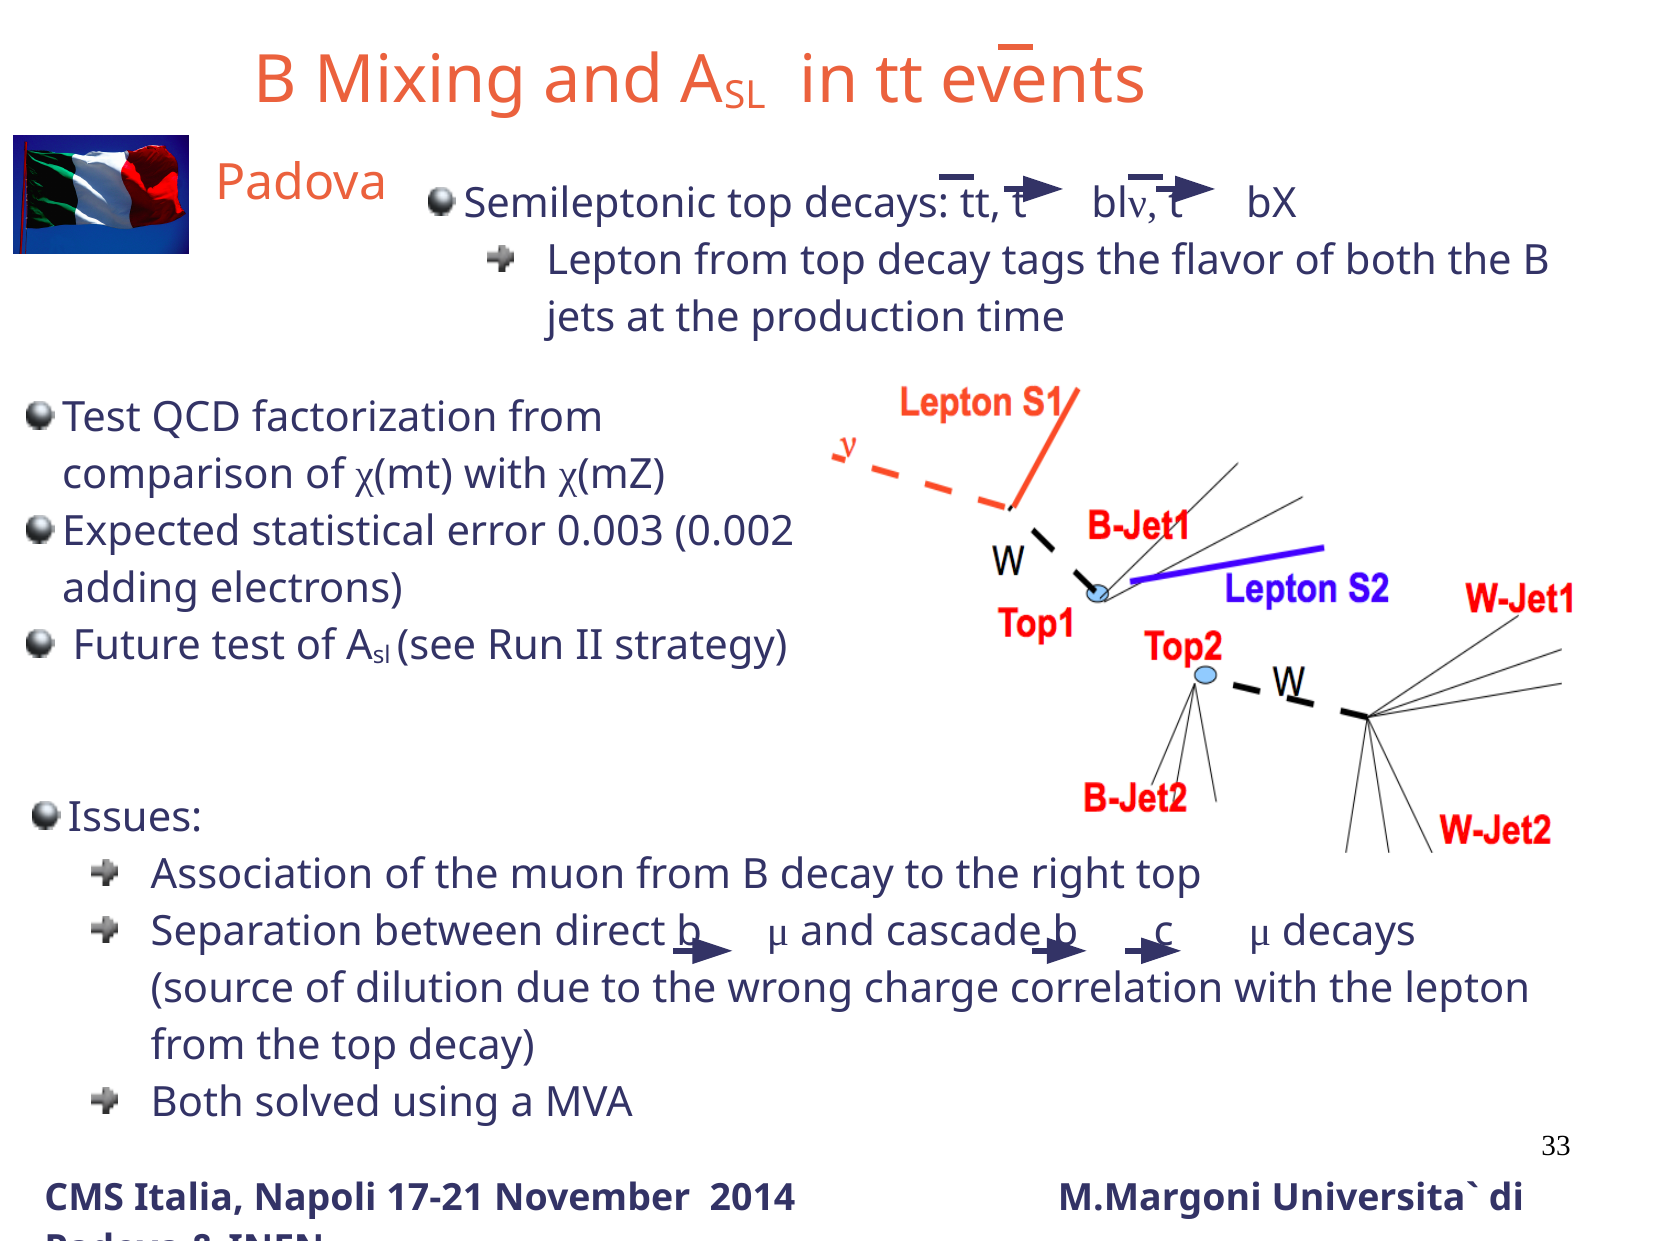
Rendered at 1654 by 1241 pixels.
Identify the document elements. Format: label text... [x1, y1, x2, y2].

text_box Padova [200, 138, 951, 308]
text_box Issues: Association of the muon from B decay to the right top Separation between direct b μ and cascade b c μ decays (source of dilution due to the wrong charge correlation with the lepton from the top decay) Both solved using a MVA [17, 779, 1548, 1182]
text_box CMS Italia, Napoli 17-21 November 2014 M.Margoni Universita` di Padova & INFN [29, 1163, 1625, 1237]
text_box Semileptonic top decays: tt, t blν, t bX Lepton from top decay tags the flavor of both the B jets at the production time [413, 165, 1630, 439]
text_box Test QCD factorization from comparison of χ(mt) with χ(mZ) Expected statistical error 0.003 (0.002 adding electrons) Future test of Asl (see Run II strategy) [11, 379, 814, 789]
picture [814, 354, 1607, 898]
text_box B Mixing and ASL in tt events [17, 23, 1654, 154]
picture [13, 135, 189, 254]
